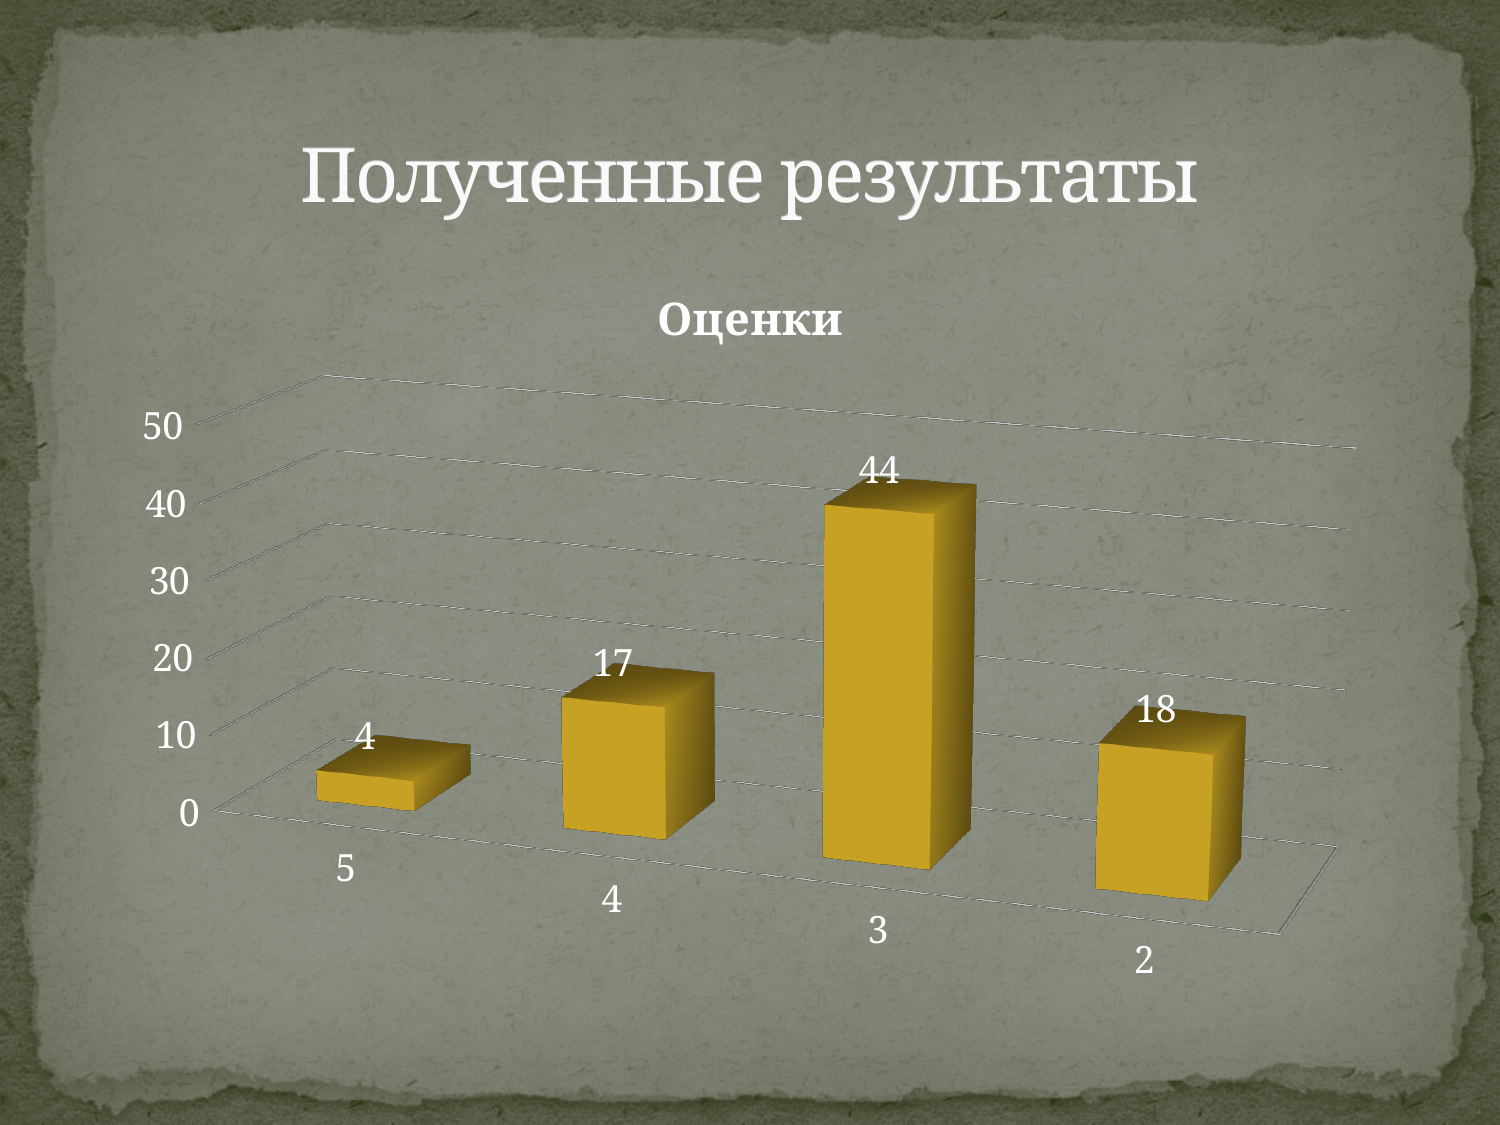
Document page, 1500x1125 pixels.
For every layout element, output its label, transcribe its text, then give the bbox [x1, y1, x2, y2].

picture [0, 0, 1500, 1125]
chart [75, 249, 1426, 1000]
title Полученные результаты [75, 24, 1426, 225]
